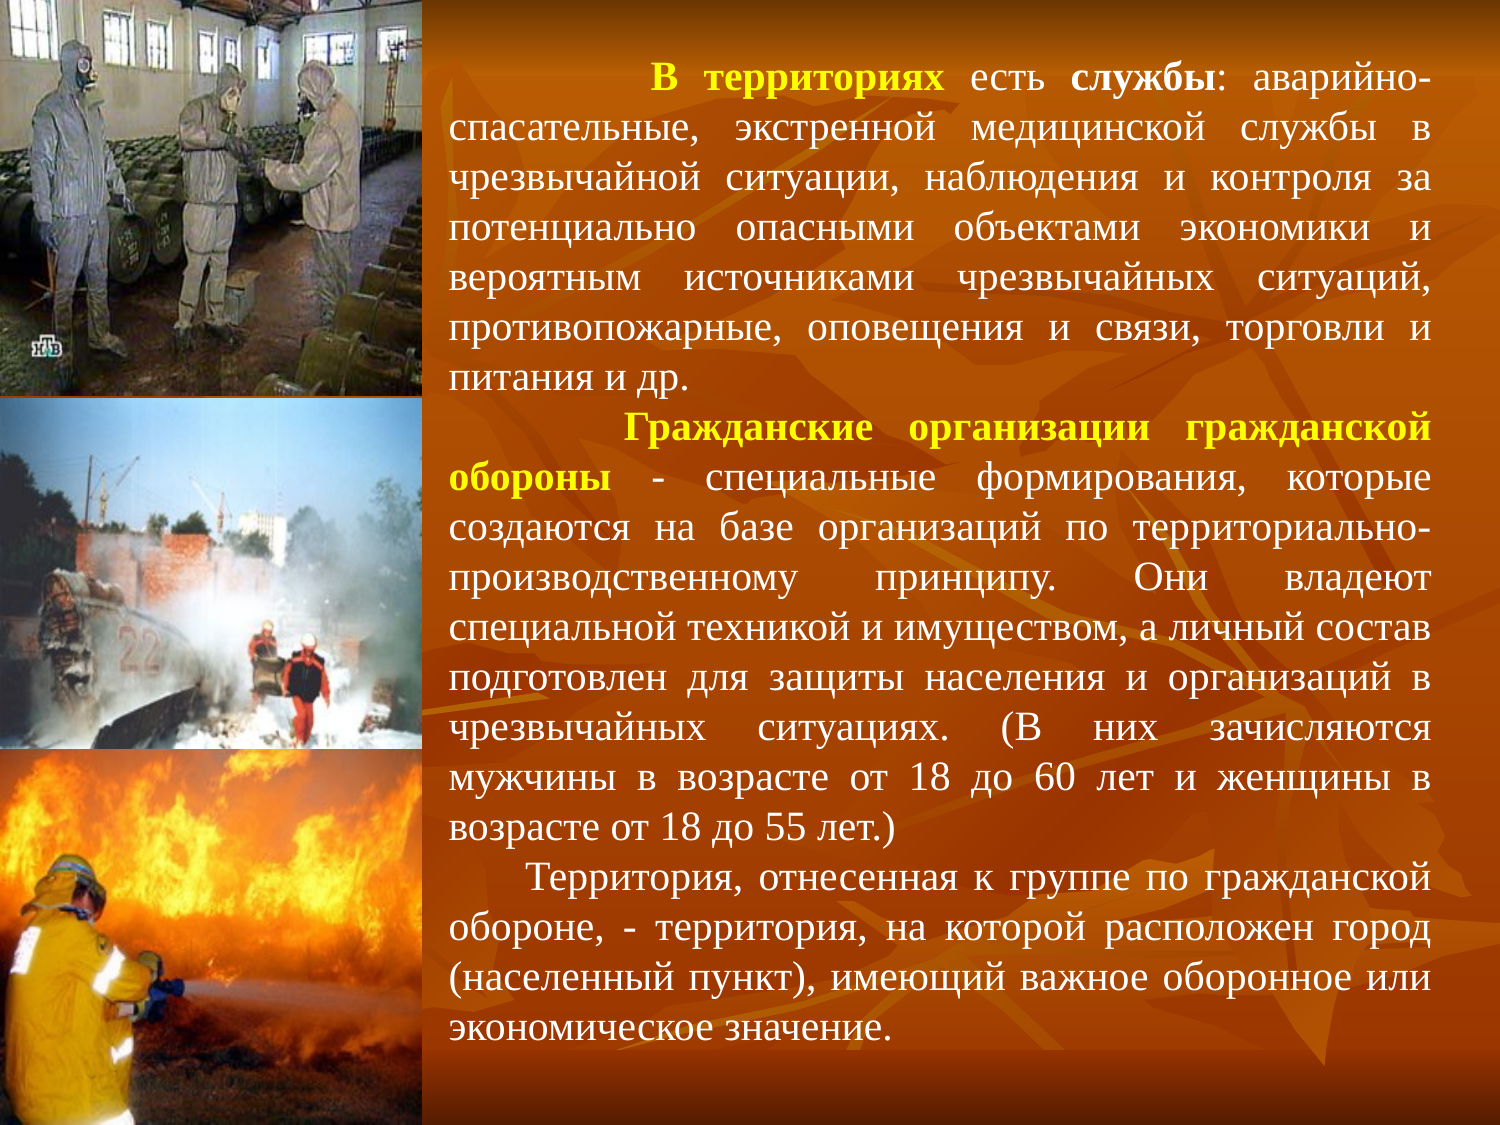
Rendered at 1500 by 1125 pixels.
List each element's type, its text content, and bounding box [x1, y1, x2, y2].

picture [0, 0, 422, 396]
picture [0, 750, 422, 1125]
text_box В территориях есть службы: аварийно-спасательные, экстренной медицинской службы в чрезвычайной ситуации, наблюдения и контроля за потенциально опасными объектами экономики и вероятным источниками чрезвычайных ситуаций, противопожарные, оповещения и связи, торговли и питания и др. Гражданские организации гражданской обороны - специальные формирования, которые создаются на базе организаций по территориально-производственному принципу. Они владеют специальной техникой и имуществом, а личный состав подготовлен для защиты населения и организаций в чрезвычайных ситуациях. (В них зачисляются мужчины в возрасте от 18 до 60 лет и женщины в возрасте от 18 до 55 лет.) Территория, отнесенная к группе по гражданской обороне, - территория, на которой расположен город (населенный пункт), имеющий важное оборонное или экономическое значение. [433, 41, 1447, 1067]
picture [0, 398, 422, 749]
